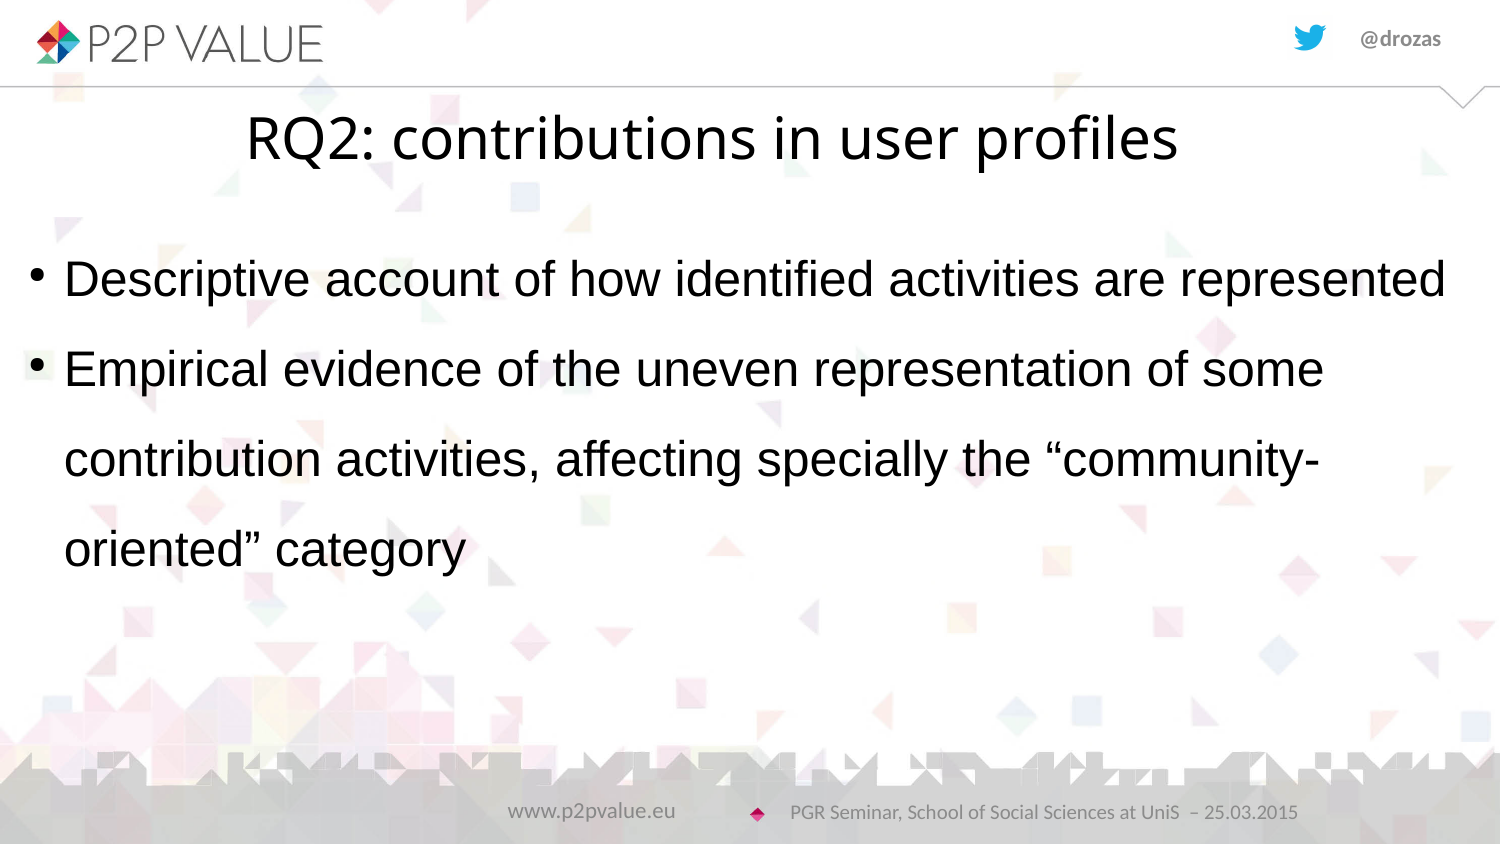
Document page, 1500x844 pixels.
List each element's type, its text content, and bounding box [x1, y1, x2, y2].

subtitle Descriptive account of how identified activities are represented Empirical evidence of the uneven representation of some contribution activities, affecting specially the “community-oriented” category [15, 210, 1496, 766]
text_box www.p2pvalue.eu [501, 789, 720, 829]
text_box PGR Seminar, School of Social Sciences at UniS – 25.03.2015 [777, 788, 1470, 834]
picture [0, 0, 1500, 844]
text_box @drozas [1333, 15, 1455, 60]
title RQ2: contributions in user profiles [60, 92, 1366, 181]
